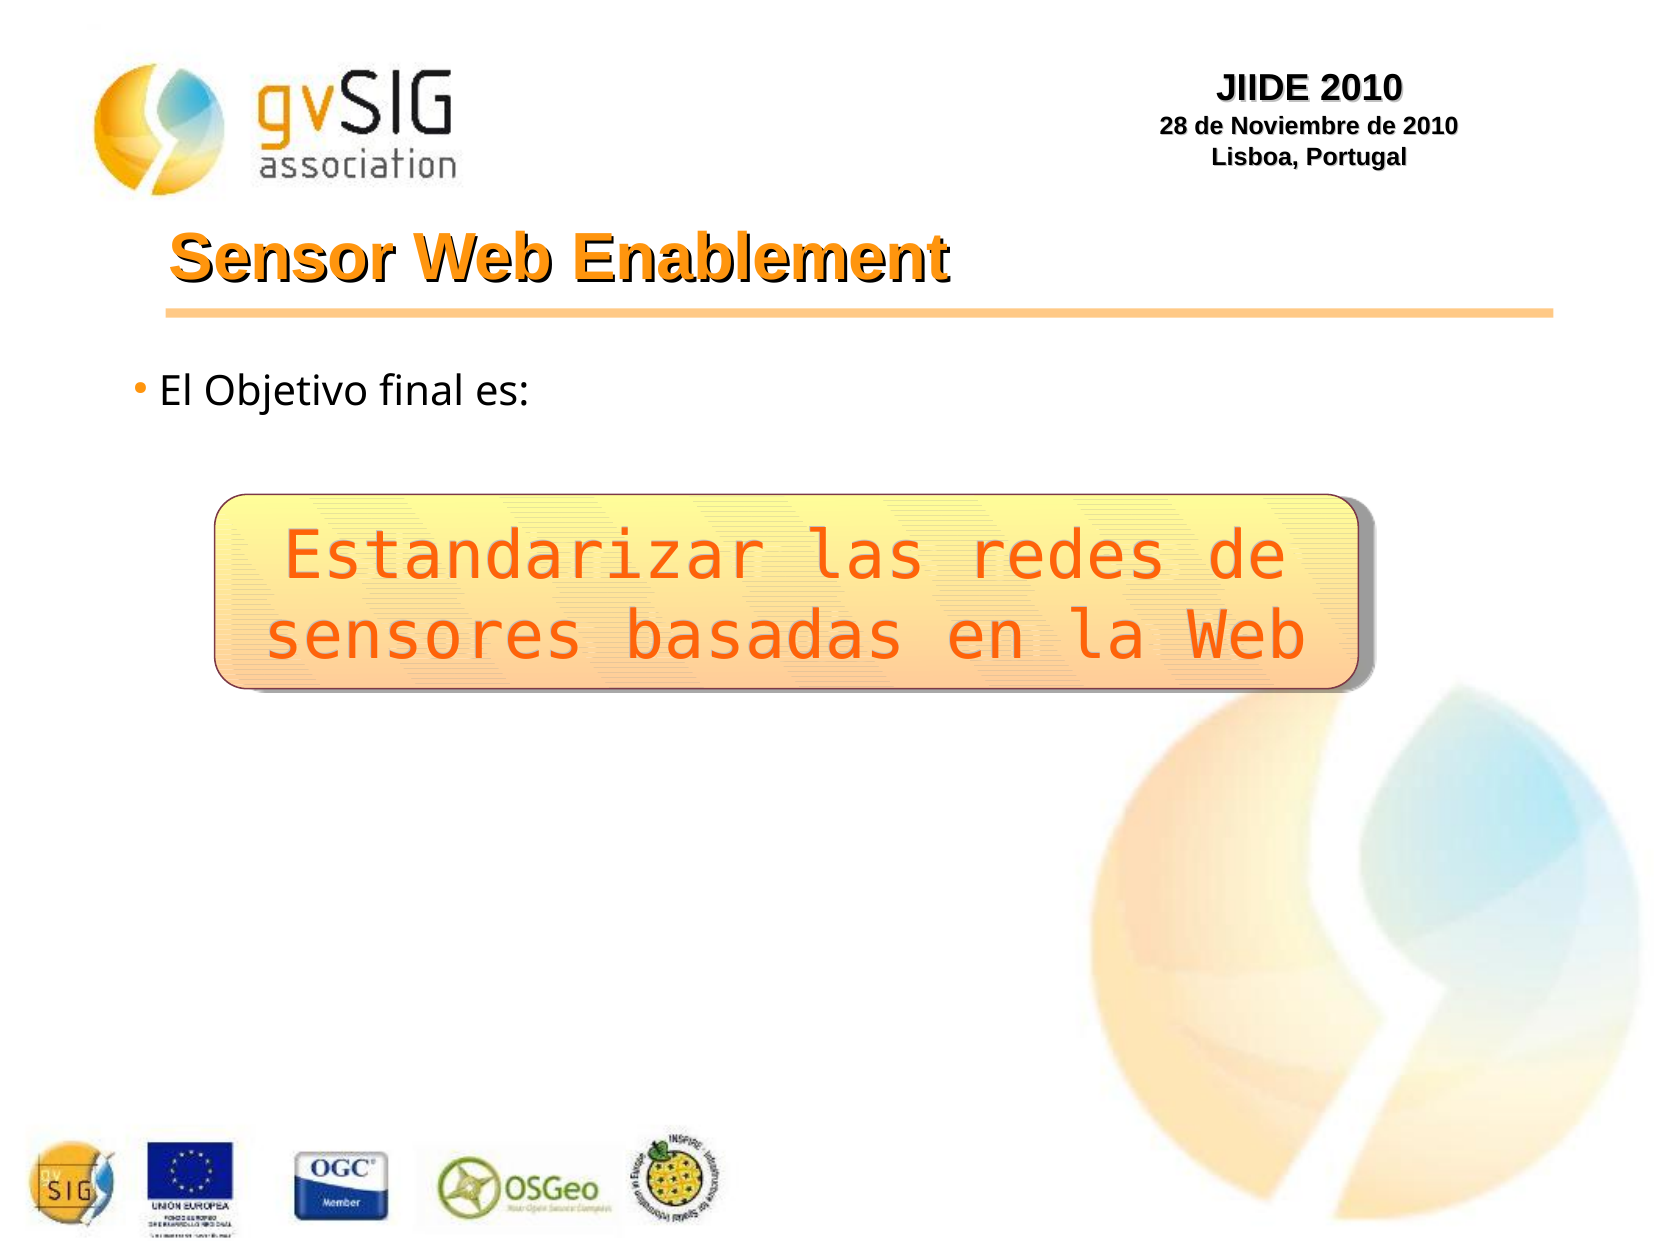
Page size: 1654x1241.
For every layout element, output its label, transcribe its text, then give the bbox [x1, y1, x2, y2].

picture [1, 0, 1654, 1241]
text_box Estandarizar las redes de sensores basadas en la Web [214, 494, 1359, 689]
text_box Sensor Web Enablement [153, 212, 966, 302]
text_box El Objetivo final es: [118, 325, 1477, 389]
